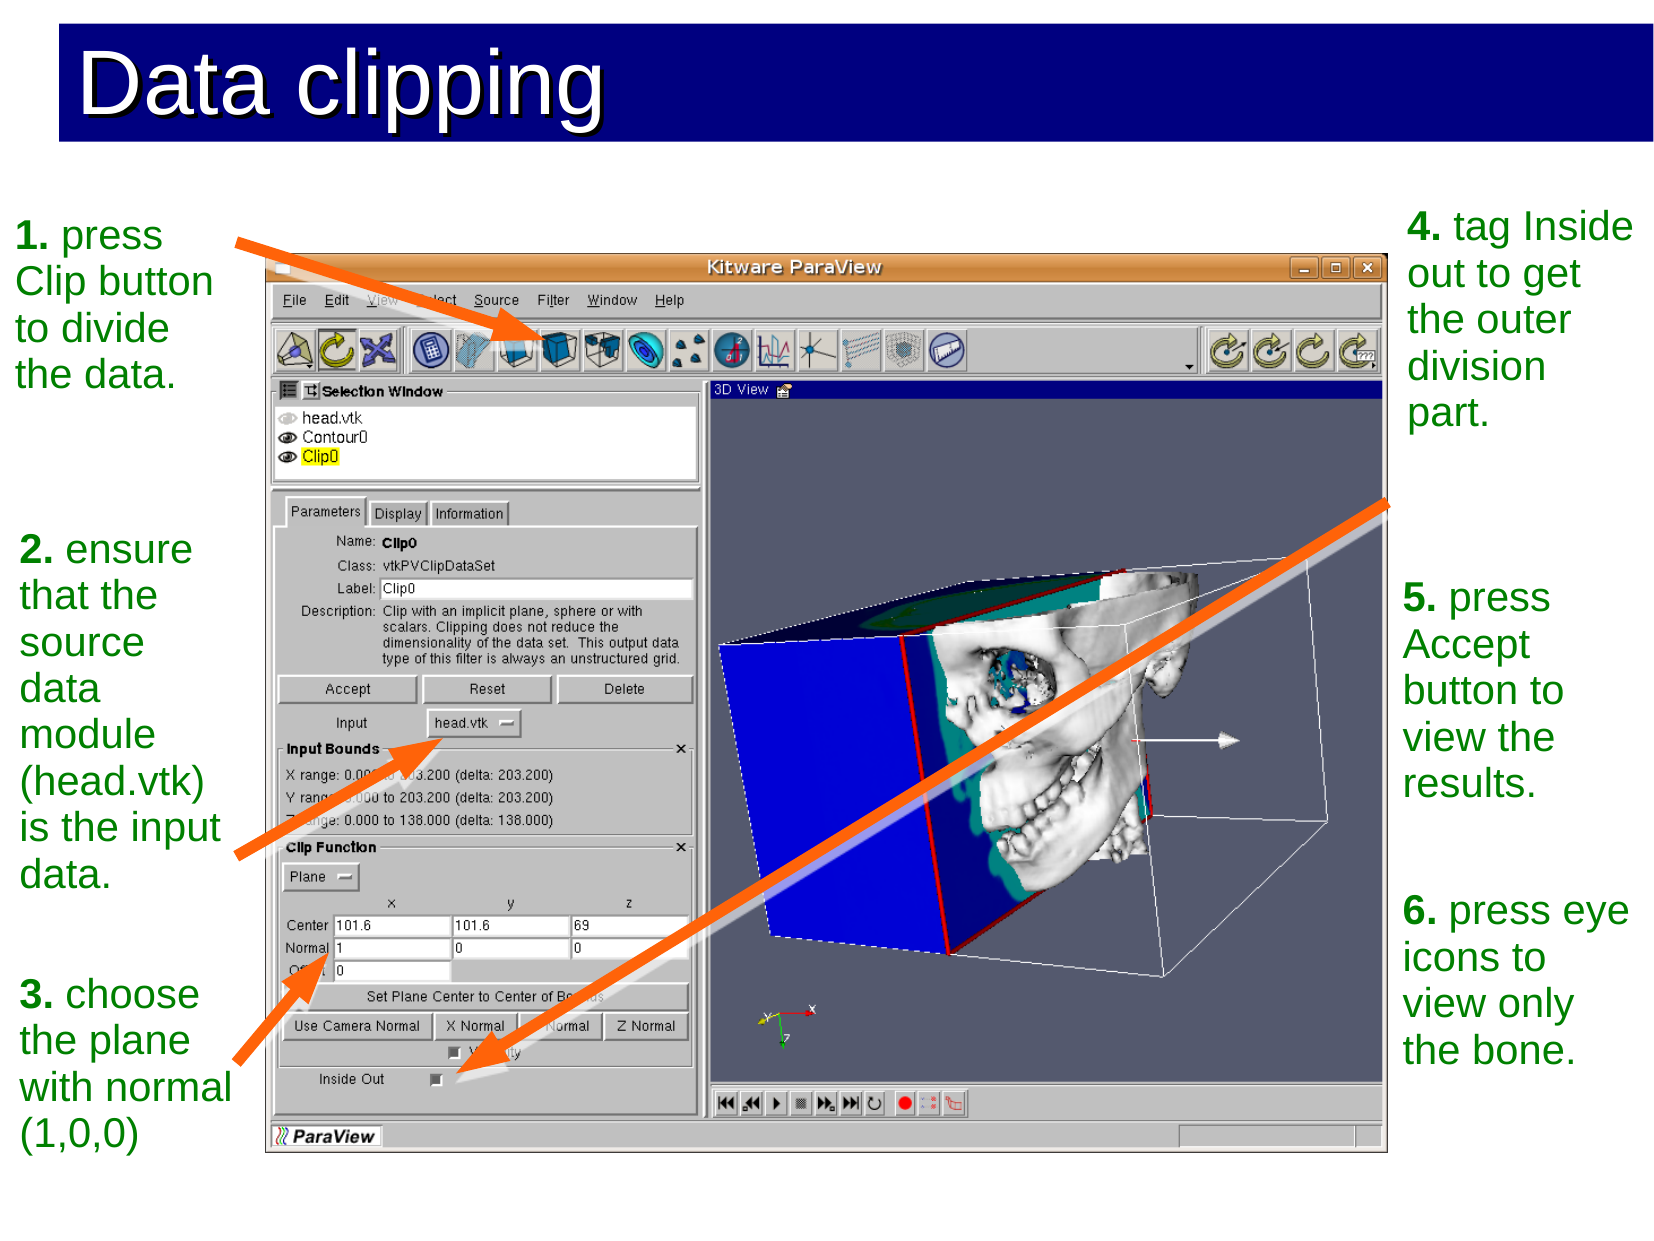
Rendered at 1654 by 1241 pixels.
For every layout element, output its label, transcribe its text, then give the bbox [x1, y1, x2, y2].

text_box 2. ensure that the source data module (head.vtk) is the input data. [4, 517, 237, 951]
text_box 4. tag Inside out to get the outer division part. [1392, 195, 1654, 473]
title Data clipping [76, 23, 1565, 142]
text_box 3. choose the plane with normal (1,0,0) [4, 963, 266, 1189]
text_box 1. press Clip button to divide the data. [0, 203, 232, 429]
text_box 5. press Accept button to view the results. [1387, 566, 1649, 844]
text_box 6. press eye icons to view only the bone. [1387, 879, 1650, 1105]
picture [535, 341, 543, 347]
picture [265, 253, 1388, 1153]
